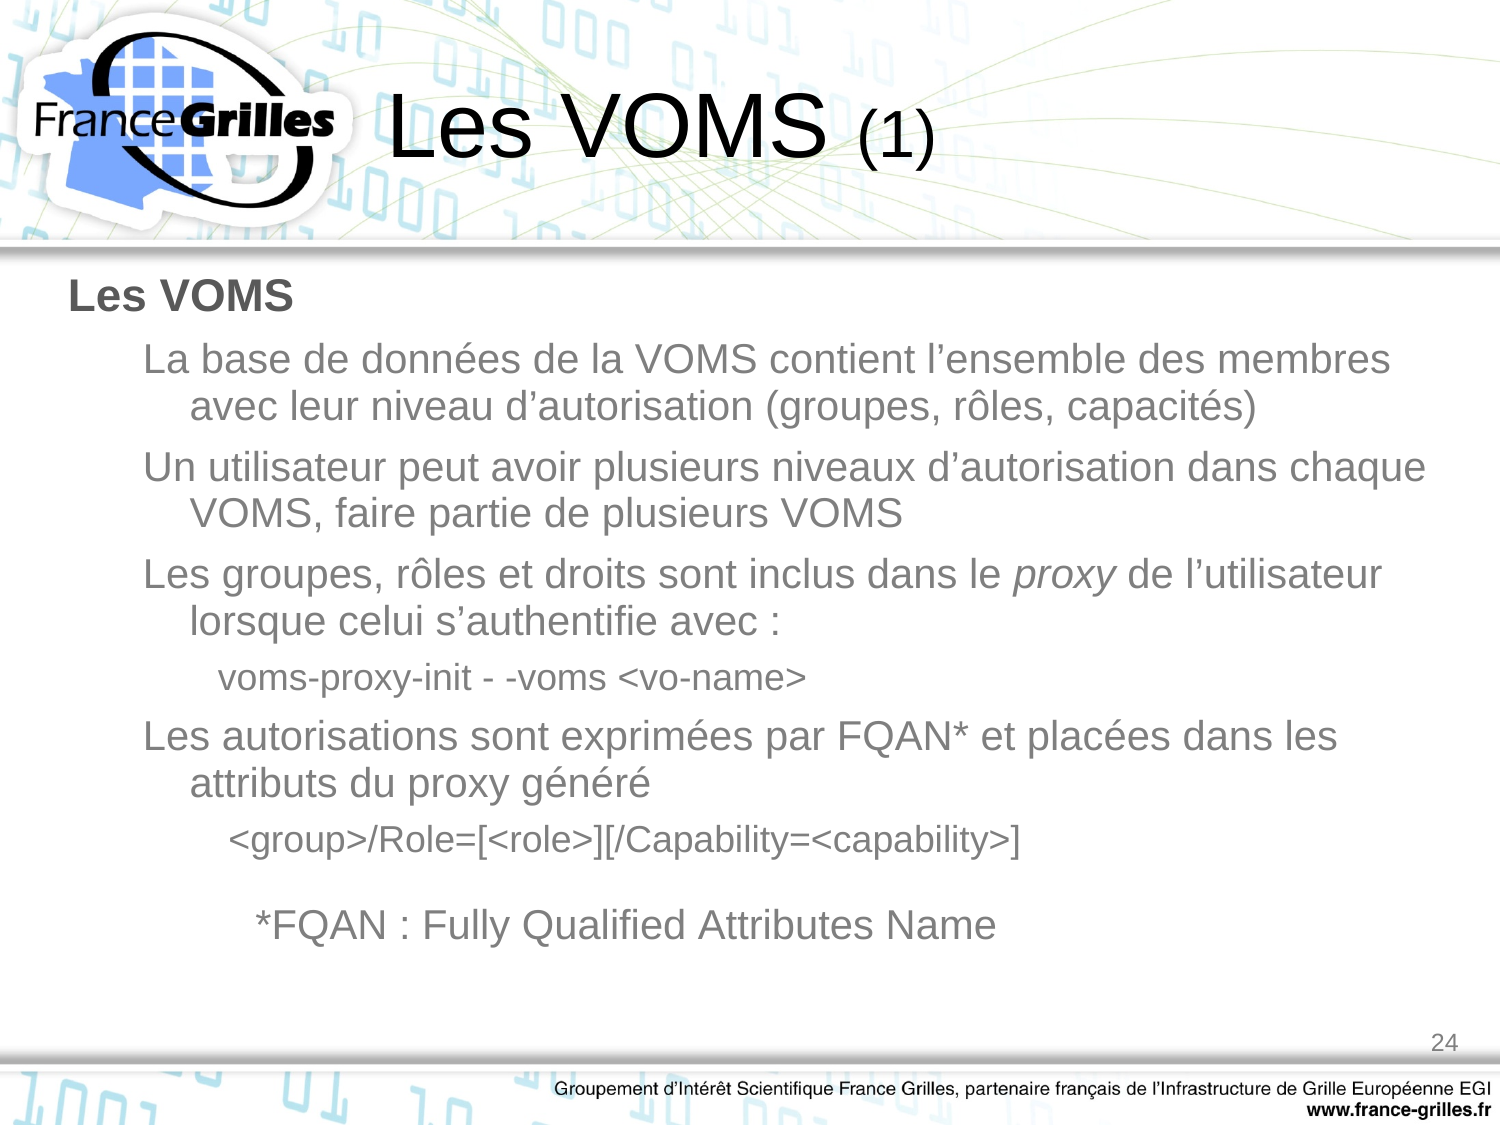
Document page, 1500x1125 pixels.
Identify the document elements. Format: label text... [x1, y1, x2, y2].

picture [0, 0, 1500, 1125]
title Les VOMS (1) [372, 7, 1459, 244]
list Les VOMS La base de données de la VOMS contient l’ensemble des membres avec leur niveau d’autorisation (groupes, rôles, capacités) Un utilisateur peut avoir plusieurs niveaux d’autorisation dans chaque VOMS, faire partie de plusieurs VOMS Les groupes, rôles et droits sont inclus dans le proxy de l’utilisateur lorsque celui s’authentifie avec : voms-proxy-init - -voms <vo-name> Les autorisations sont exprimées par FQAN* et placées dans les attributs du proxy généré <group>/Role=[<role>][/Capability=<capability>] *FQAN : Fully Qualified Attributes Name [53, 262, 1459, 1029]
